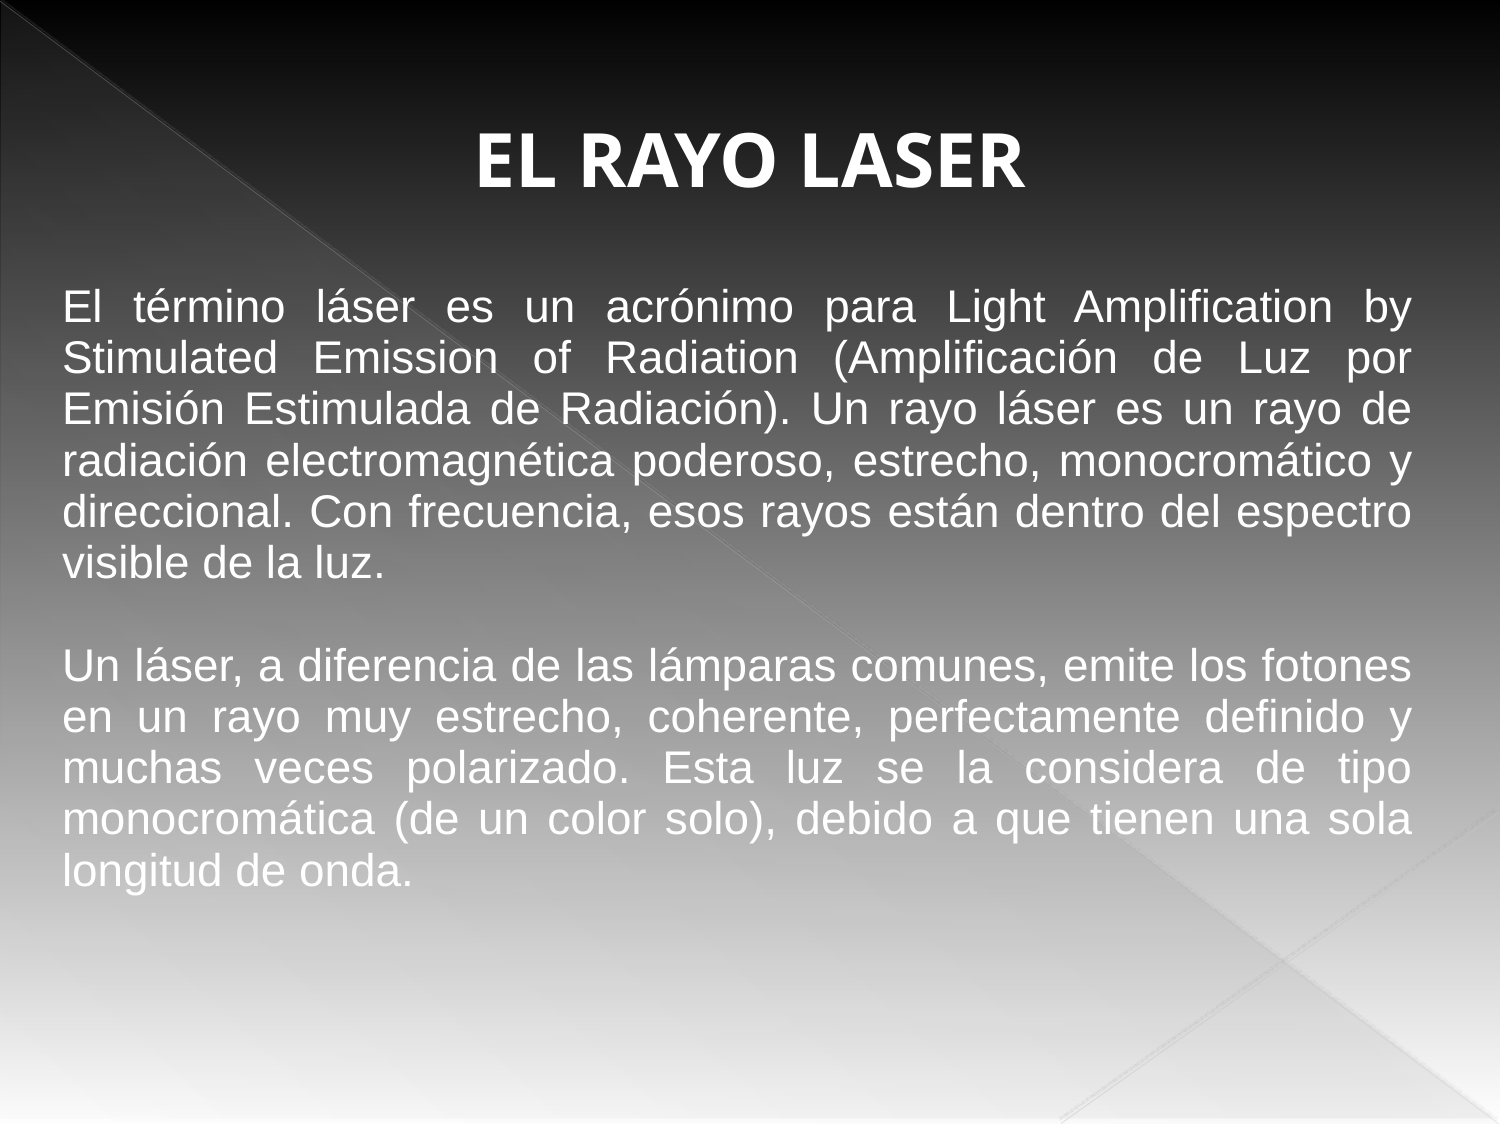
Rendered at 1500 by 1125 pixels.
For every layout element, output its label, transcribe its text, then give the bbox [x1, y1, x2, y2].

title EL RAYO LASER [75, 43, 1425, 273]
text_box El término láser es un acrónimo para Light Amplification by Stimulated Emission of Radiation (Amplificación de Luz por Emisión Estimulada de Radiación). Un rayo láser es un rayo de radiación electromagnética poderoso, estrecho, monocromático y direccional. Con frecuencia, esos rayos están dentro del espectro visible de la luz. Un láser, a diferencia de las lámparas comunes, emite los fotones en un rayo muy estrecho, coherente, perfectamente definido y muchas veces polarizado. Esta luz se la considera de tipo monocromática (de un color solo), debido a que tienen una sola longitud de onda. [47, 273, 1453, 955]
